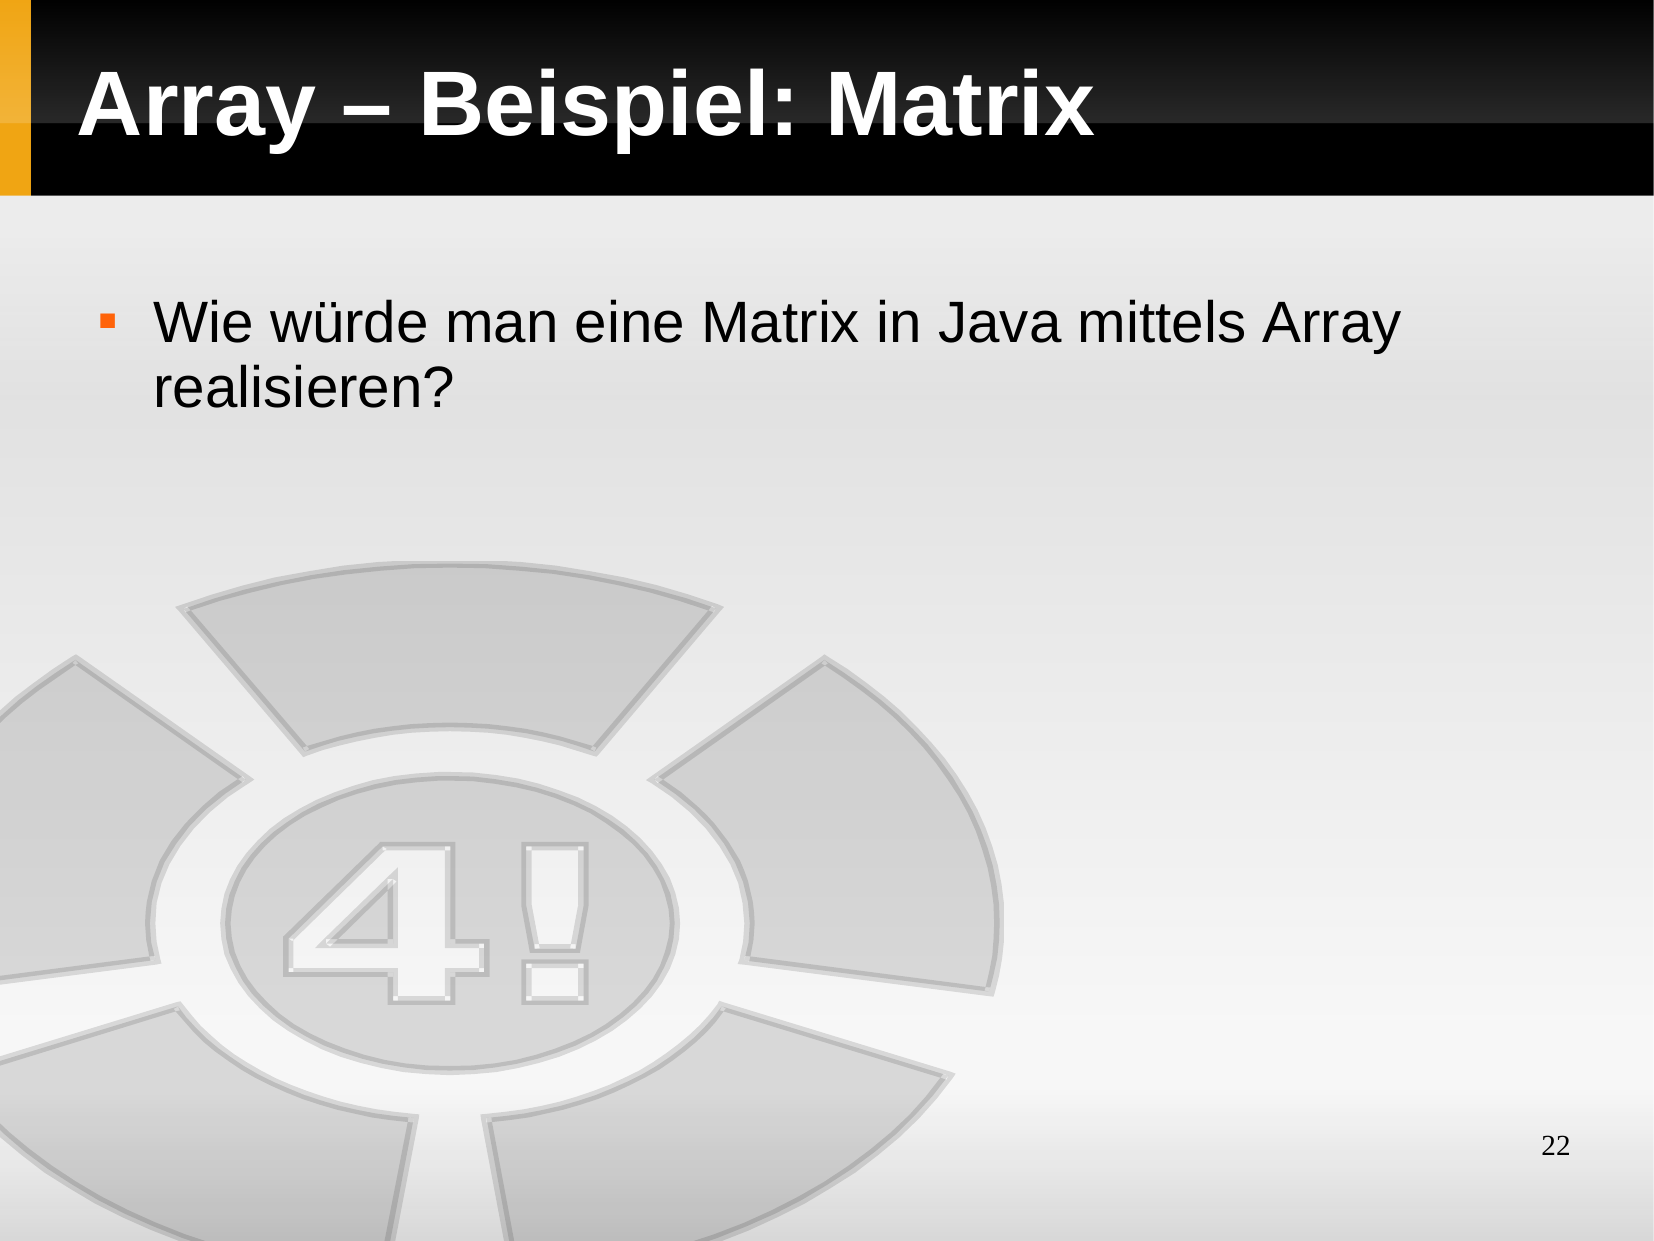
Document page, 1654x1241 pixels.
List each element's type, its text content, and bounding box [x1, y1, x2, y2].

list Wie würde man eine Matrix in Java mittels Array realisieren? [82, 290, 1571, 1094]
picture [0, 0, 1654, 1241]
title Array – Beispiel: Matrix [76, 7, 1565, 200]
